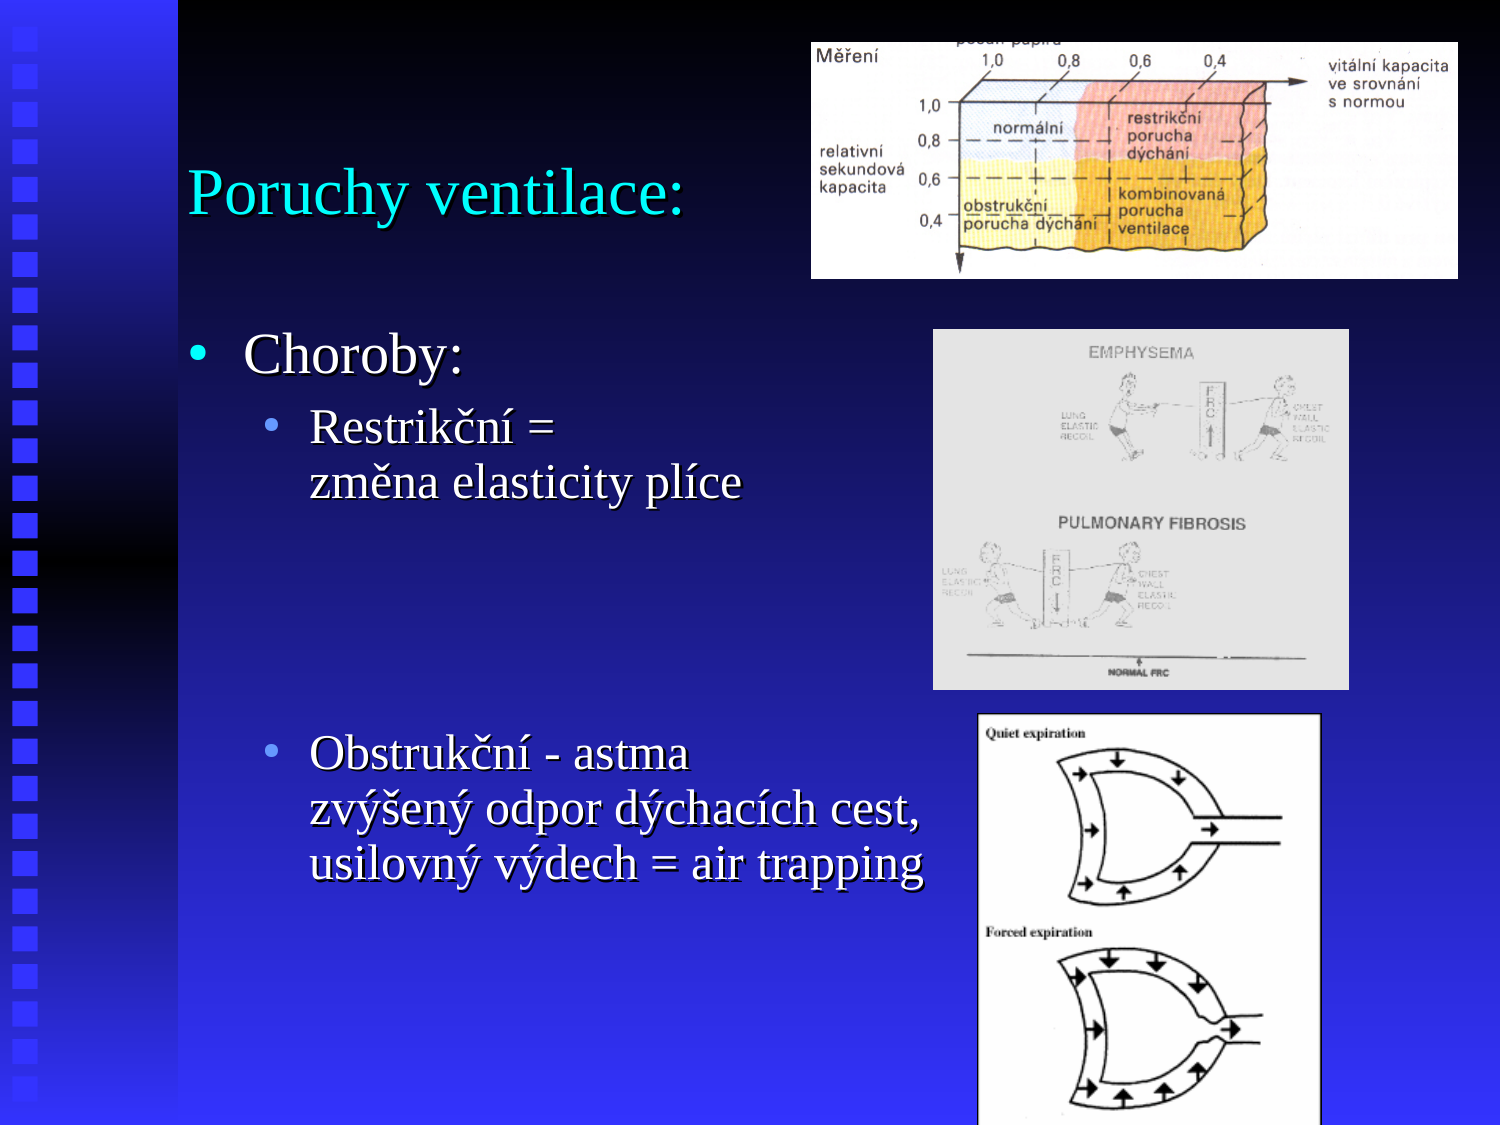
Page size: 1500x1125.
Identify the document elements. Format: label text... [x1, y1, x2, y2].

picture [811, 42, 1458, 279]
title Poruchy ventilace: [187, 99, 1463, 288]
picture [977, 713, 1322, 1125]
list Choroby: Restrikční = změna elasticity plíce Obstrukční - astma zvýšený odpor dýchacích cest, usilovný výdech = air trapping [187, 324, 1463, 1009]
picture [933, 329, 1349, 690]
